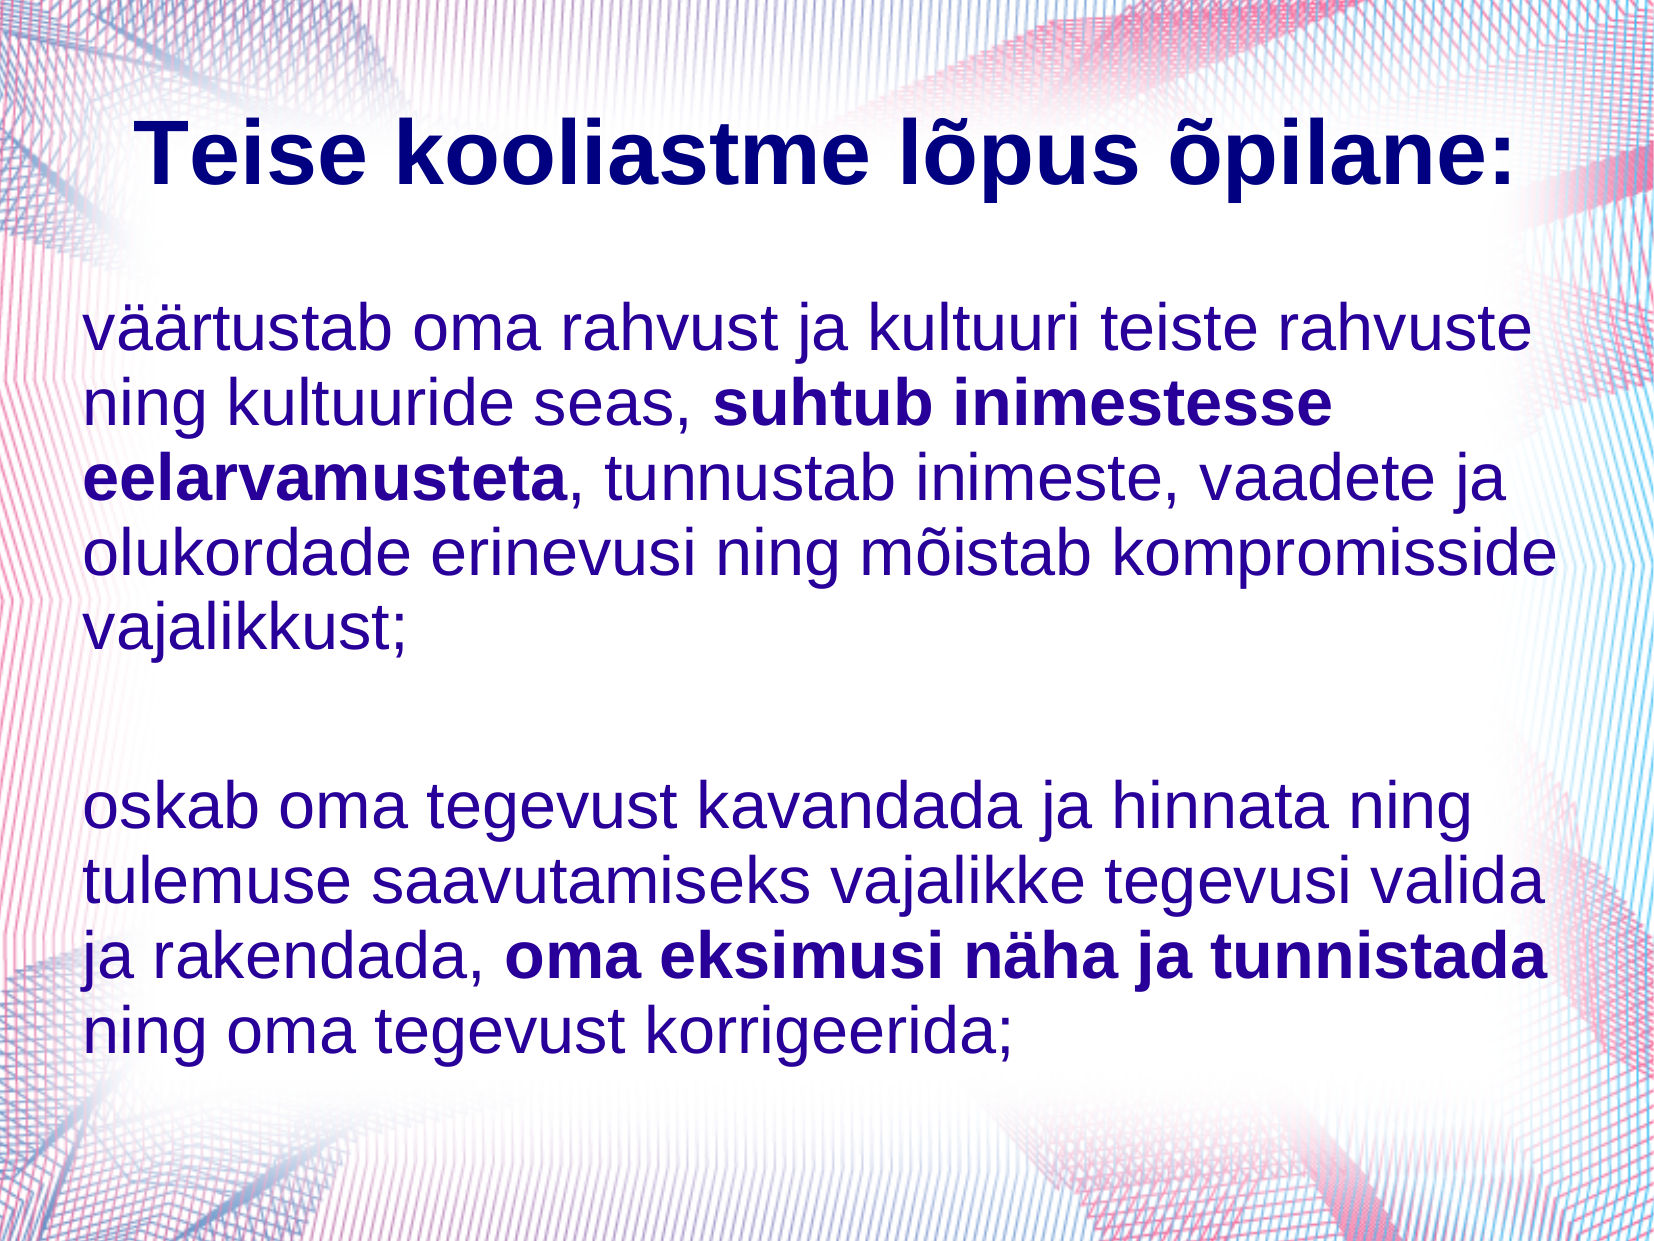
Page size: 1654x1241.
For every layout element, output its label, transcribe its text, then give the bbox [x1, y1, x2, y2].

picture [0, 0, 1654, 1241]
list väärtustab oma rahvust ja kultuuri teiste rahvuste ning kultuuride seas, suhtub inimestesse eelarvamusteta, tunnustab inimeste, vaadete ja olukordade erinevusi ning mõistab kompromisside vajalikkust; oskab oma tegevust kavandada ja hinnata ning tulemuse saavutamiseks vajalikke tegevusi valida ja rakendada, oma eksimusi näha ja tunnistada ning oma tegevust korrigeerida; [82, 290, 1571, 1143]
title Teise kooliastme lõpus õpilane: [82, 49, 1571, 257]
